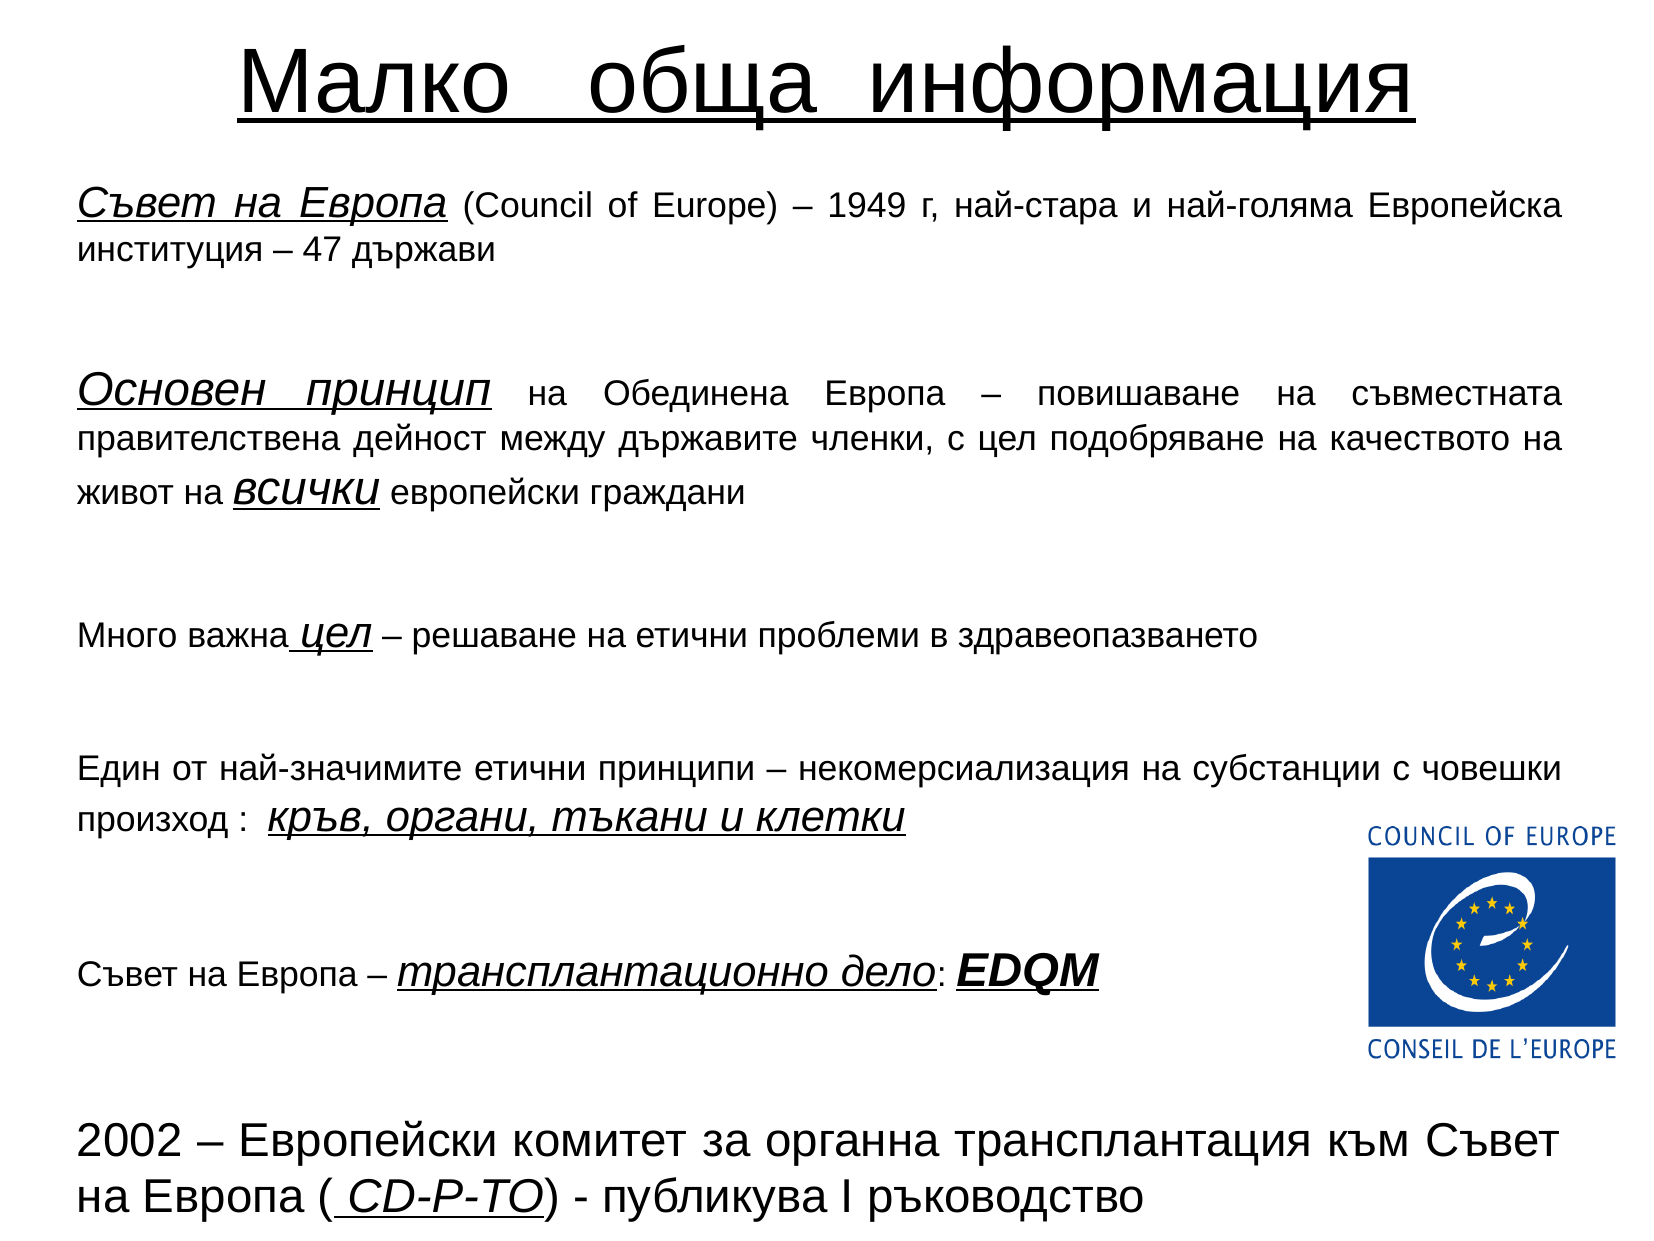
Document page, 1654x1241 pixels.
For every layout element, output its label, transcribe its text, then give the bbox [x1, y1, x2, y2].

list Съвет на Европа (Council of Europe) – 1949 г, най-стара и най-голяма Европейска институция – 47 държави Основен принцип на Обединена Европа – повишаване на съвместната правителствена дейност между държавите членки, с цел подобряване на качеството на живот на всички европейски граждани Много важна цел – решаване на етични проблеми в здравеопазването Един от най-значимите етични принципи – некомерсиализация на субстанции с човешки произход : кръв, органи, тъкани и клетки Съвет на Европа – трансплантационно дело: EDQM 2002 – Европейски комитет за органна трансплантация към Съвет на Европа ( CD-P-TO) - публикува I ръководство [76, 173, 1565, 1241]
picture [1358, 785, 1625, 1099]
title Малко обща информация [82, 0, 1571, 180]
